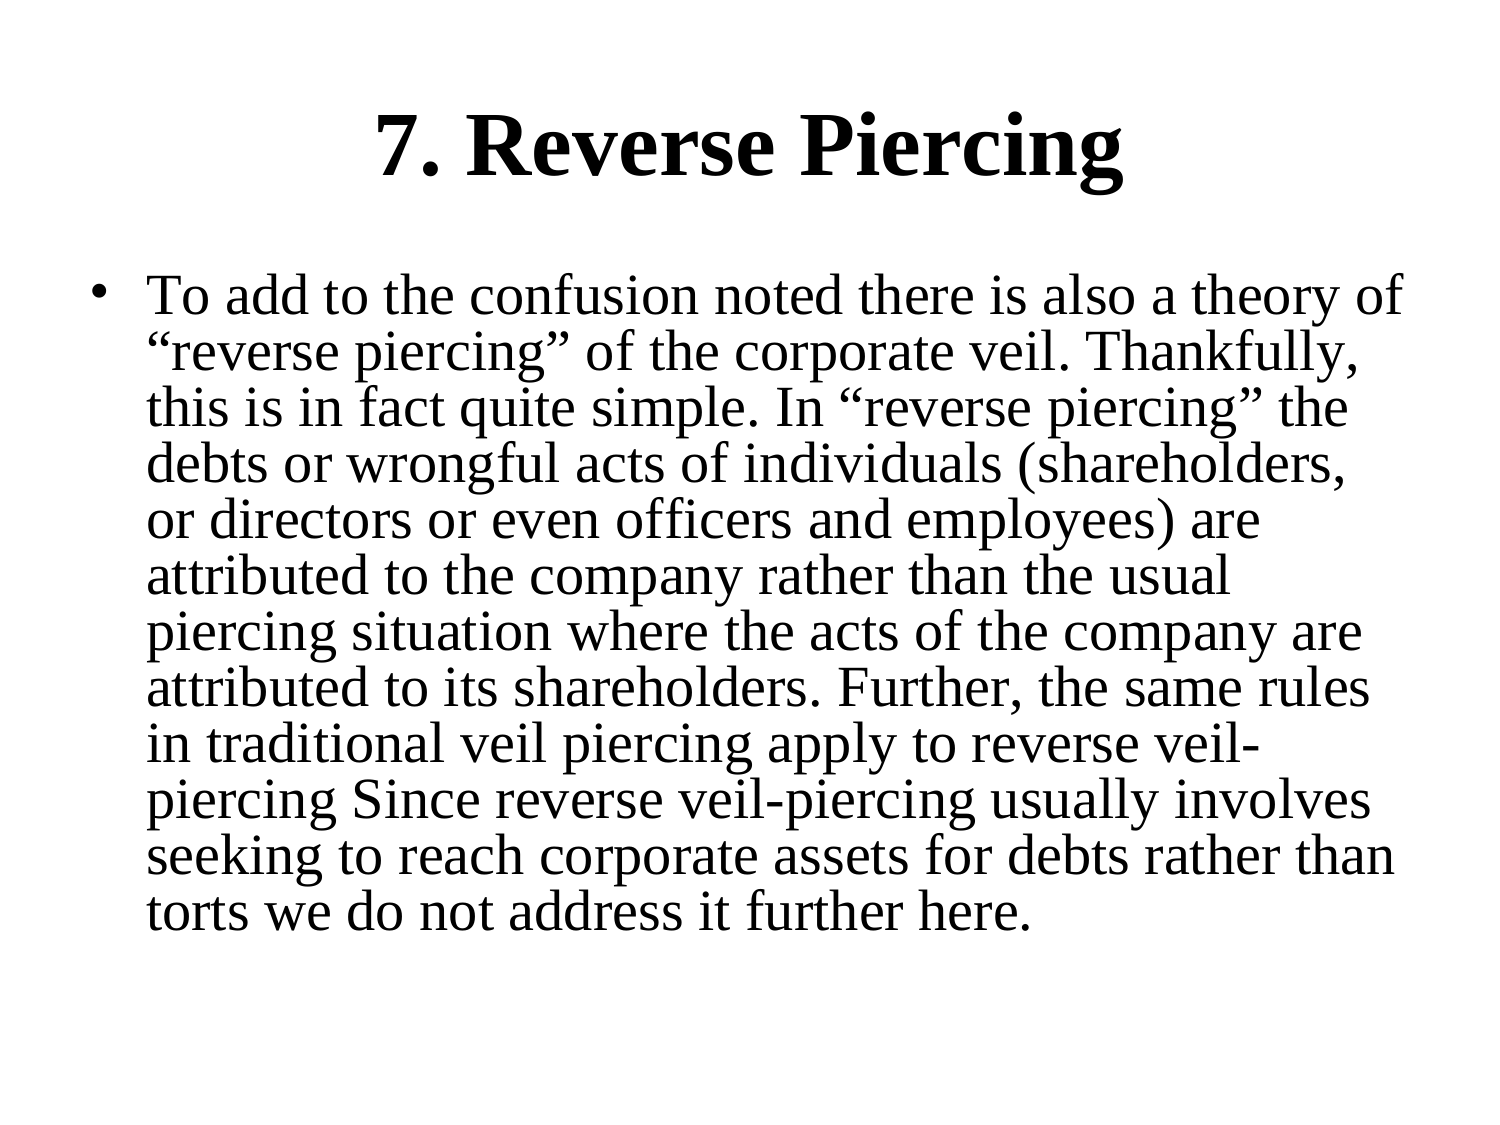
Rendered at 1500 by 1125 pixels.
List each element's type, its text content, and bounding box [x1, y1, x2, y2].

title 7. Reverse Piercing [75, 45, 1426, 233]
list To add to the confusion noted there is also a theory of “reverse piercing” of the corporate veil. Thankfully, this is in fact quite simple. In “reverse piercing” the debts or wrongful acts of individuals (shareholders, or directors or even officers and employees) are attributed to the company rather than the usual piercing situation where the acts of the company are attributed to its shareholders. Further, the same rules in traditional veil piercing apply to reverse veil-piercing Since reverse veil-piercing usually involves seeking to reach corporate assets for debts rather than torts we do not address it further here. [75, 262, 1426, 1005]
